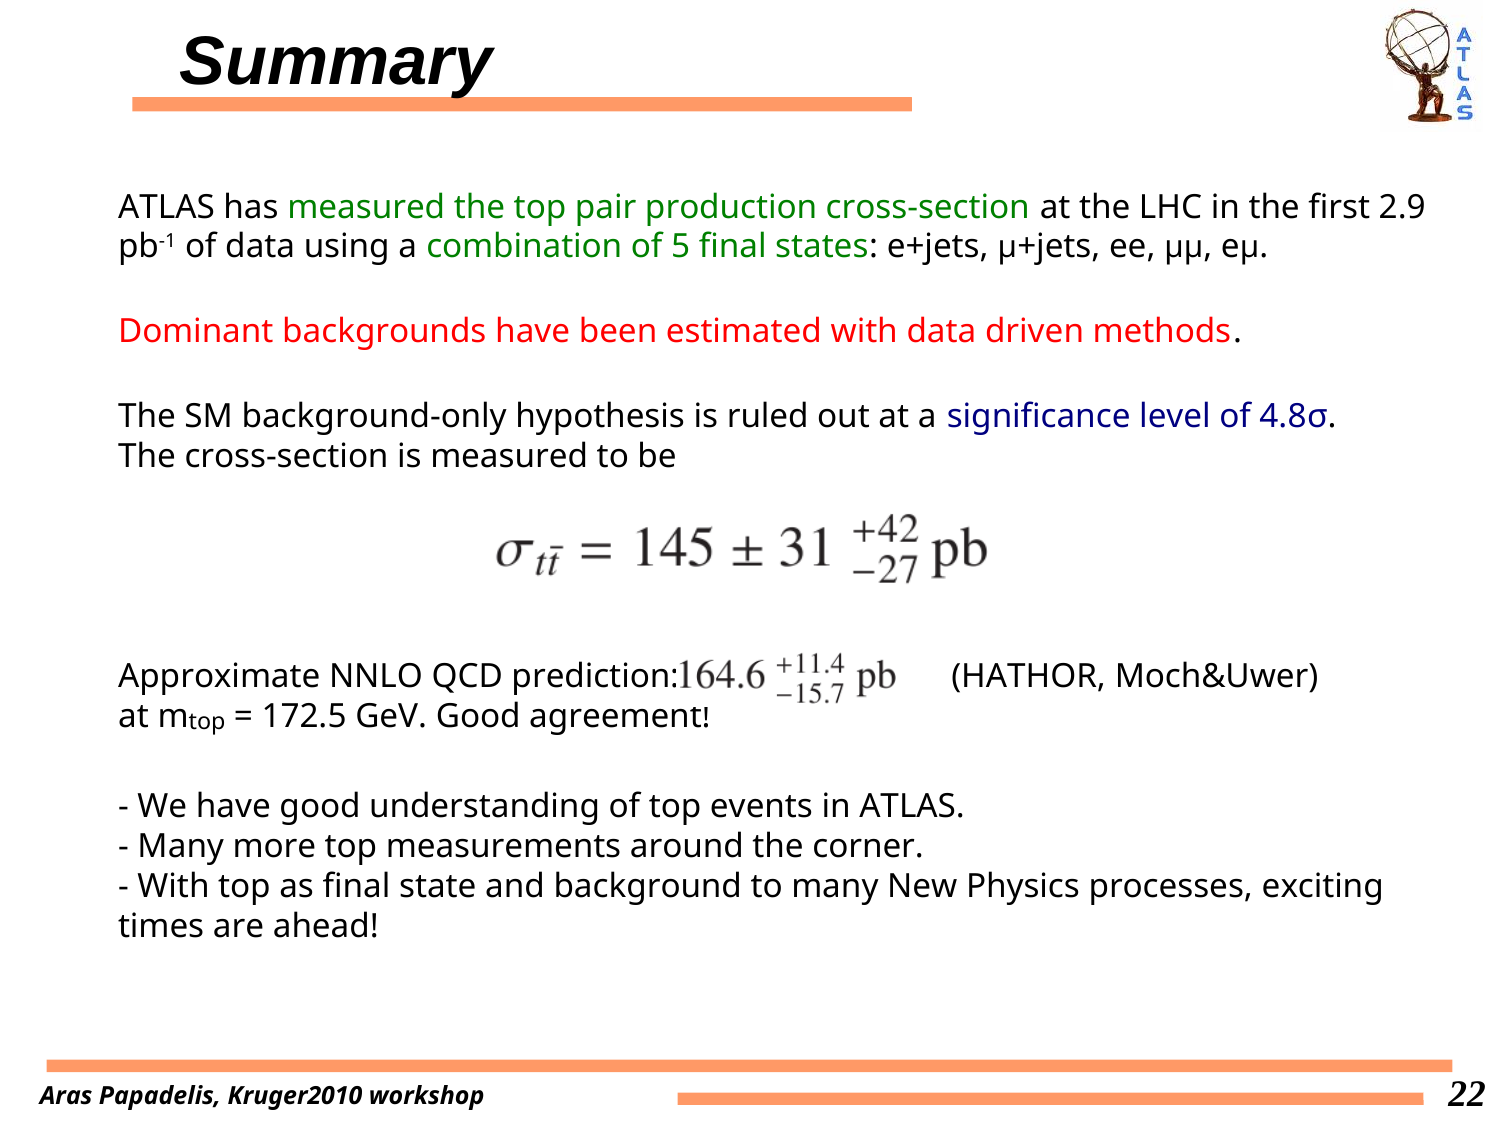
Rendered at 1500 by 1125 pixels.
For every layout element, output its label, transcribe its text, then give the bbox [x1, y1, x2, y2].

picture [487, 505, 992, 601]
title Summary [137, 15, 1342, 109]
picture [676, 647, 898, 707]
text_box ATLAS has measured the top pair production cross-section at the LHC in the first 2.9 pb-1 of data using a combination of 5 final states: e+jets, μ+jets, ee, μμ, eμ. Dominant backgrounds have been estimated with data driven methods. The SM background-only hypothesis is ruled out at a significance level of 4.8σ. The cross-section is measured to be Approximate NNLO QCD prediction: (HATHOR, Moch&Uwer) at mtop = 172.5 GeV. Good agreement! - We have good understanding of top events in ATLAS. - Many more top measurements around the corner. - With top as final state and background to many New Physics processes, exciting times are ahead! [103, 177, 1454, 960]
picture [1380, 0, 1483, 132]
